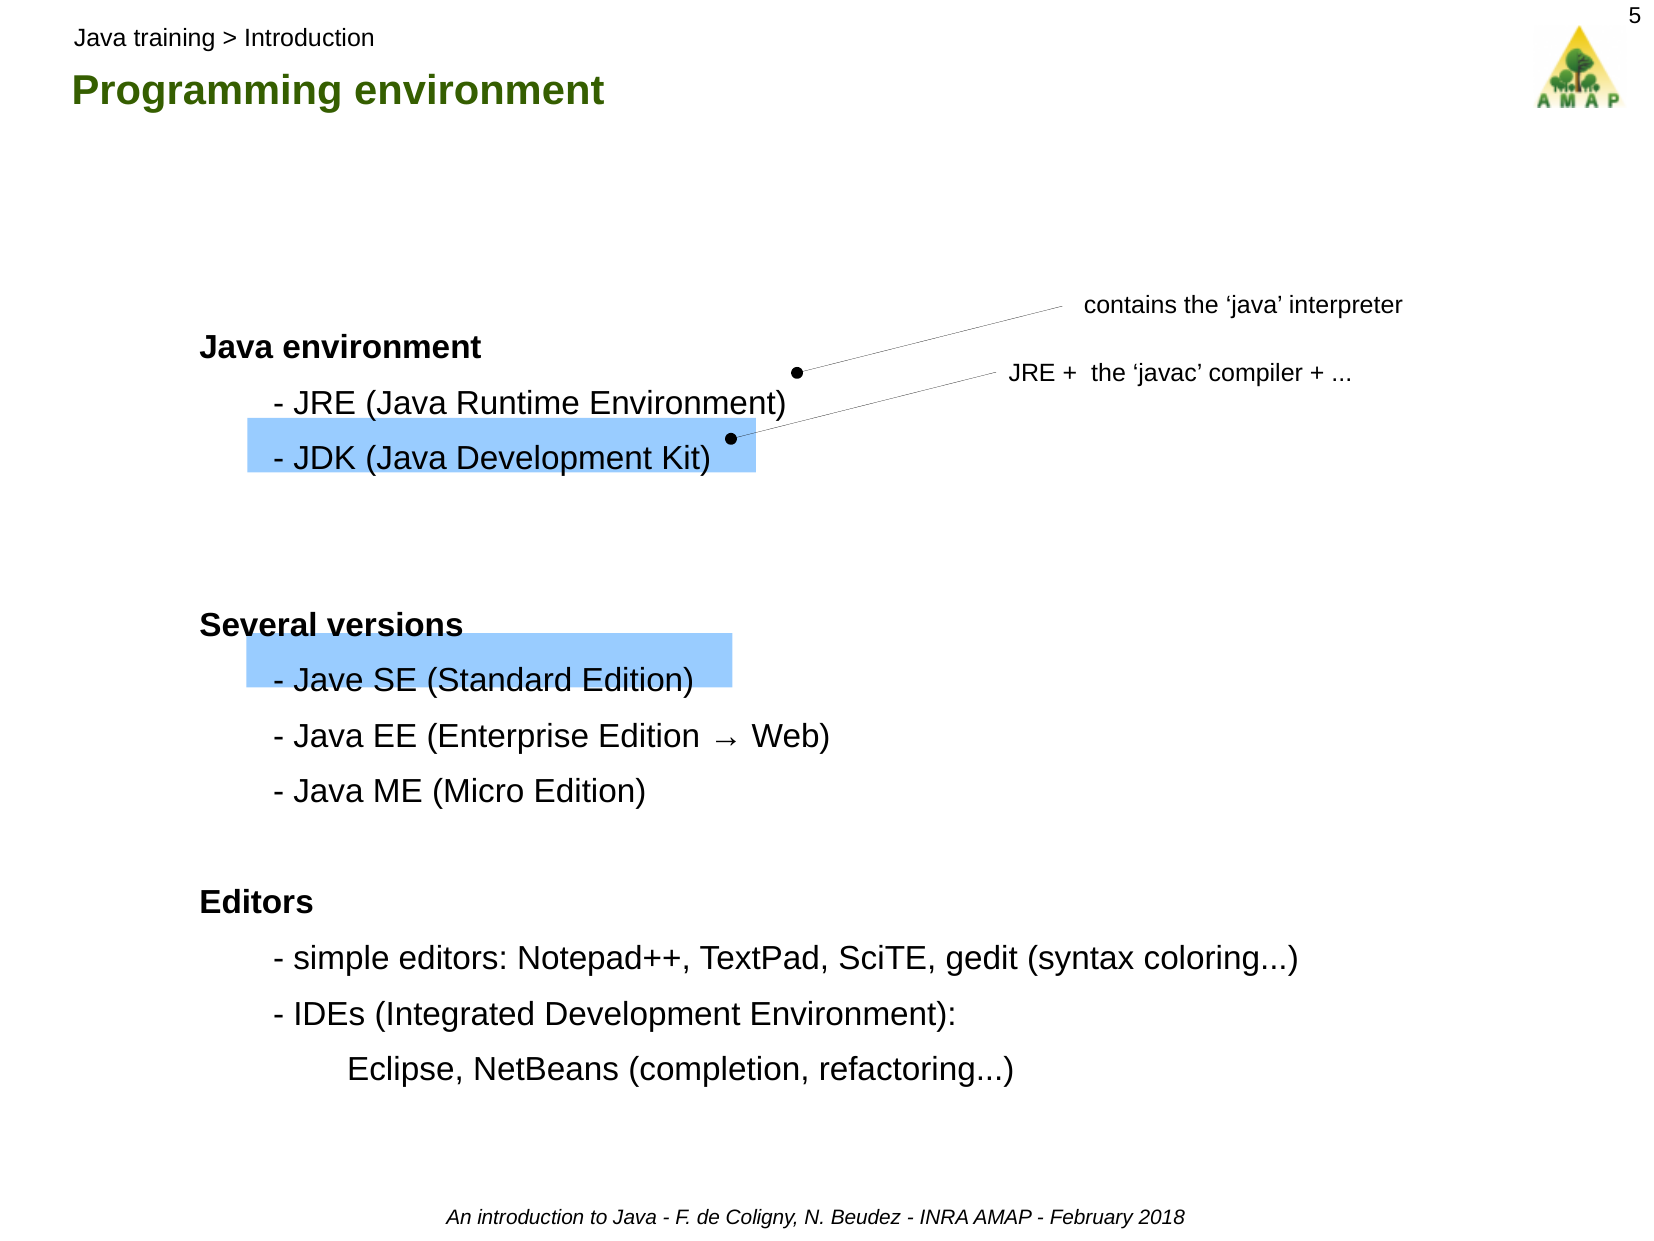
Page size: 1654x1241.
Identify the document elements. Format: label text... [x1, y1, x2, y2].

text_box Programming environment [56, 59, 1120, 121]
text_box Java training > Introduction [59, 16, 1004, 60]
text_box JRE + the ‘javac’ compiler + ... [993, 351, 1368, 395]
text_box Java environment - JRE (Java Runtime Environment) - JDK (Java Development Kit) Several versions - Jave SE (Standard Edition) - Java EE (Enterprise Edition → Web) - Java ME (Micro Edition) Editors - simple editors: Notepad++, TextPad, SciTE, gedit (syntax coloring...) - IDEs (Integrated Development Environment): Eclipse, NetBeans (completion, refactoring...) [184, 302, 1626, 1123]
text_box contains the ‘java’ interpreter [1068, 283, 1419, 327]
picture [1533, 25, 1627, 108]
